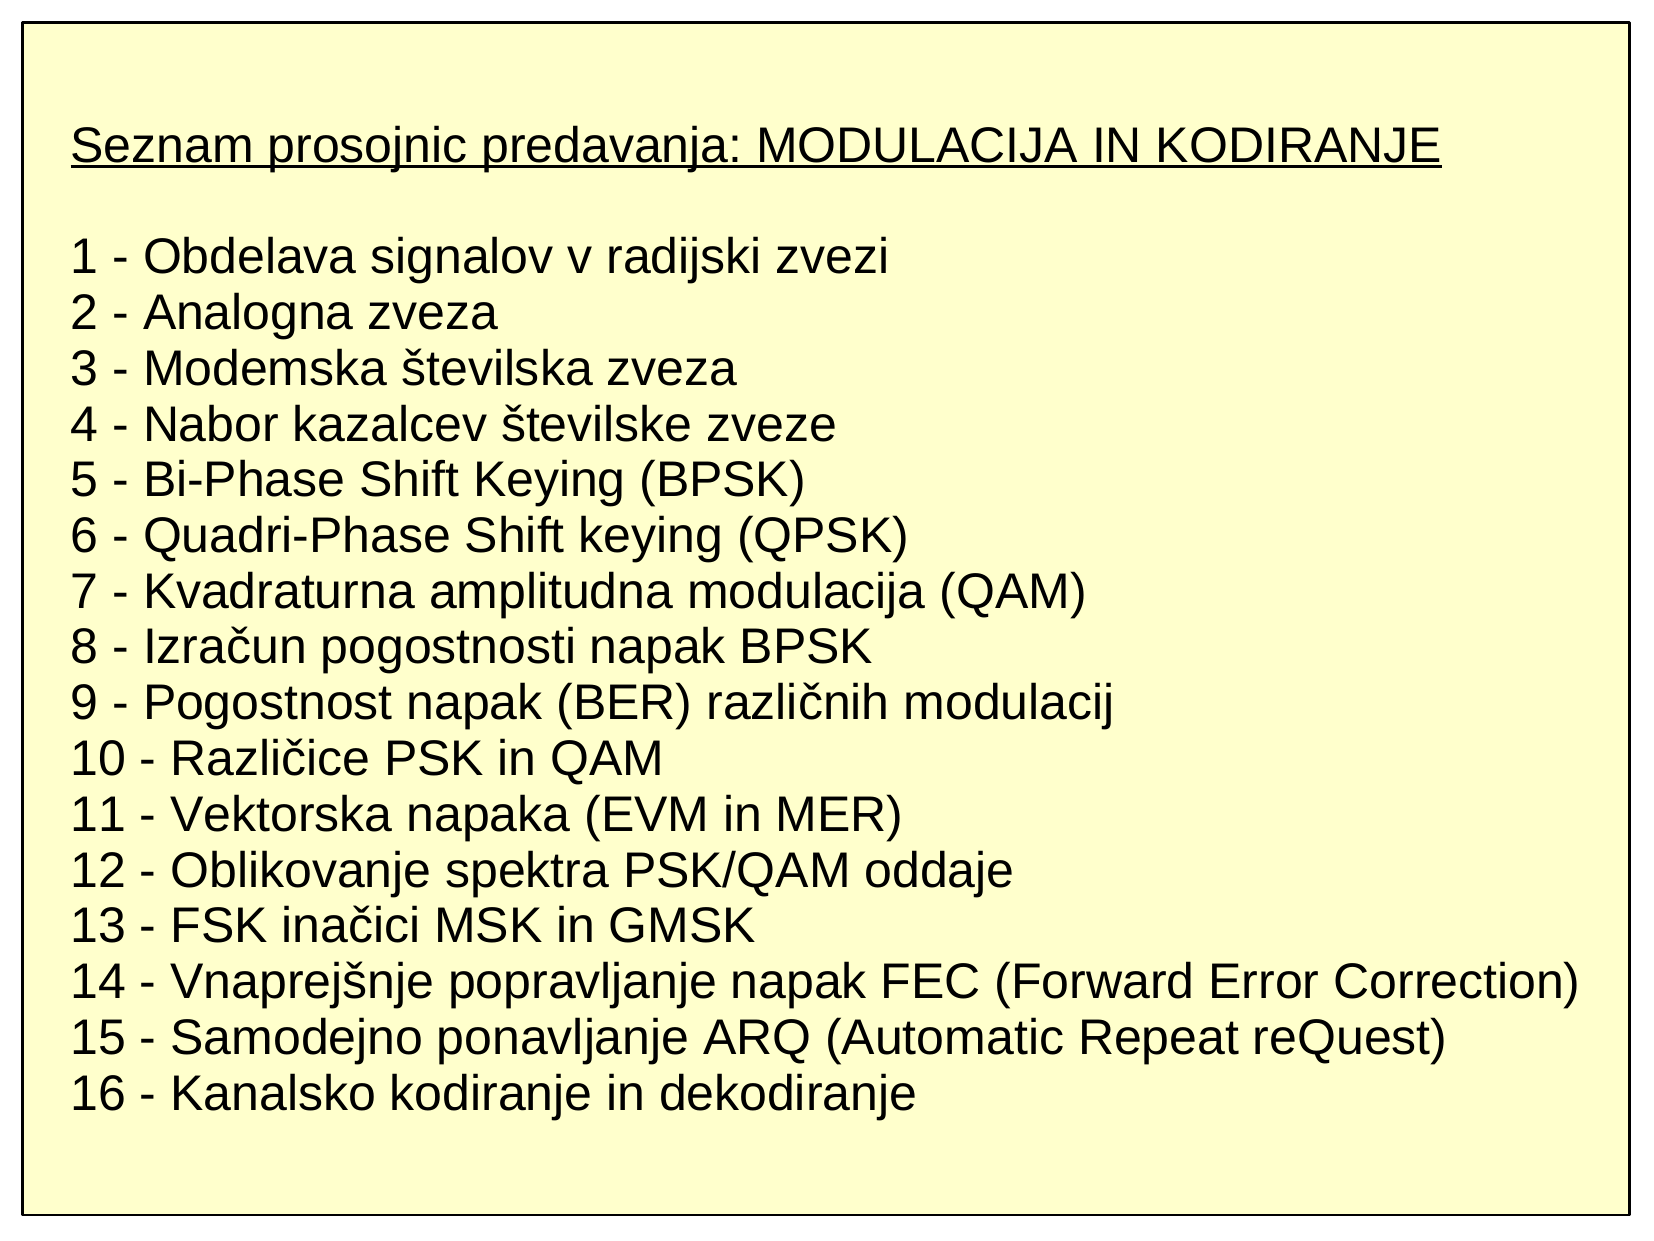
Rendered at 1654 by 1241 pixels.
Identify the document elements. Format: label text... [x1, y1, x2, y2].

text_box Seznam prosojnic predavanja: MODULACIJA IN KODIRANJE 1 - Obdelava signalov v radijski zvezi 2 - Analogna zveza 3 - Modemska številska zveza 4 - Nabor kazalcev številske zveze 5 - Bi-Phase Shift Keying (BPSK) 6 - Quadri-Phase Shift keying (QPSK) 7 - Kvadraturna amplitudna modulacija (QAM) 8 - Izračun pogostnosti napak BPSK 9 - Pogostnost napak (BER) različnih modulacij 10 - Različice PSK in QAM 11 - Vektorska napaka (EVM in MER) 12 - Oblikovanje spektra PSK/QAM oddaje 13 - FSK inačici MSK in GMSK 14 - Vnaprejšnje popravljanje napak FEC (Forward Error Correction) 15 - Samodejno ponavljanje ARQ (Automatic Repeat reQuest) 16 - Kanalsko kodiranje in dekodiranje [22, 22, 1630, 1216]
